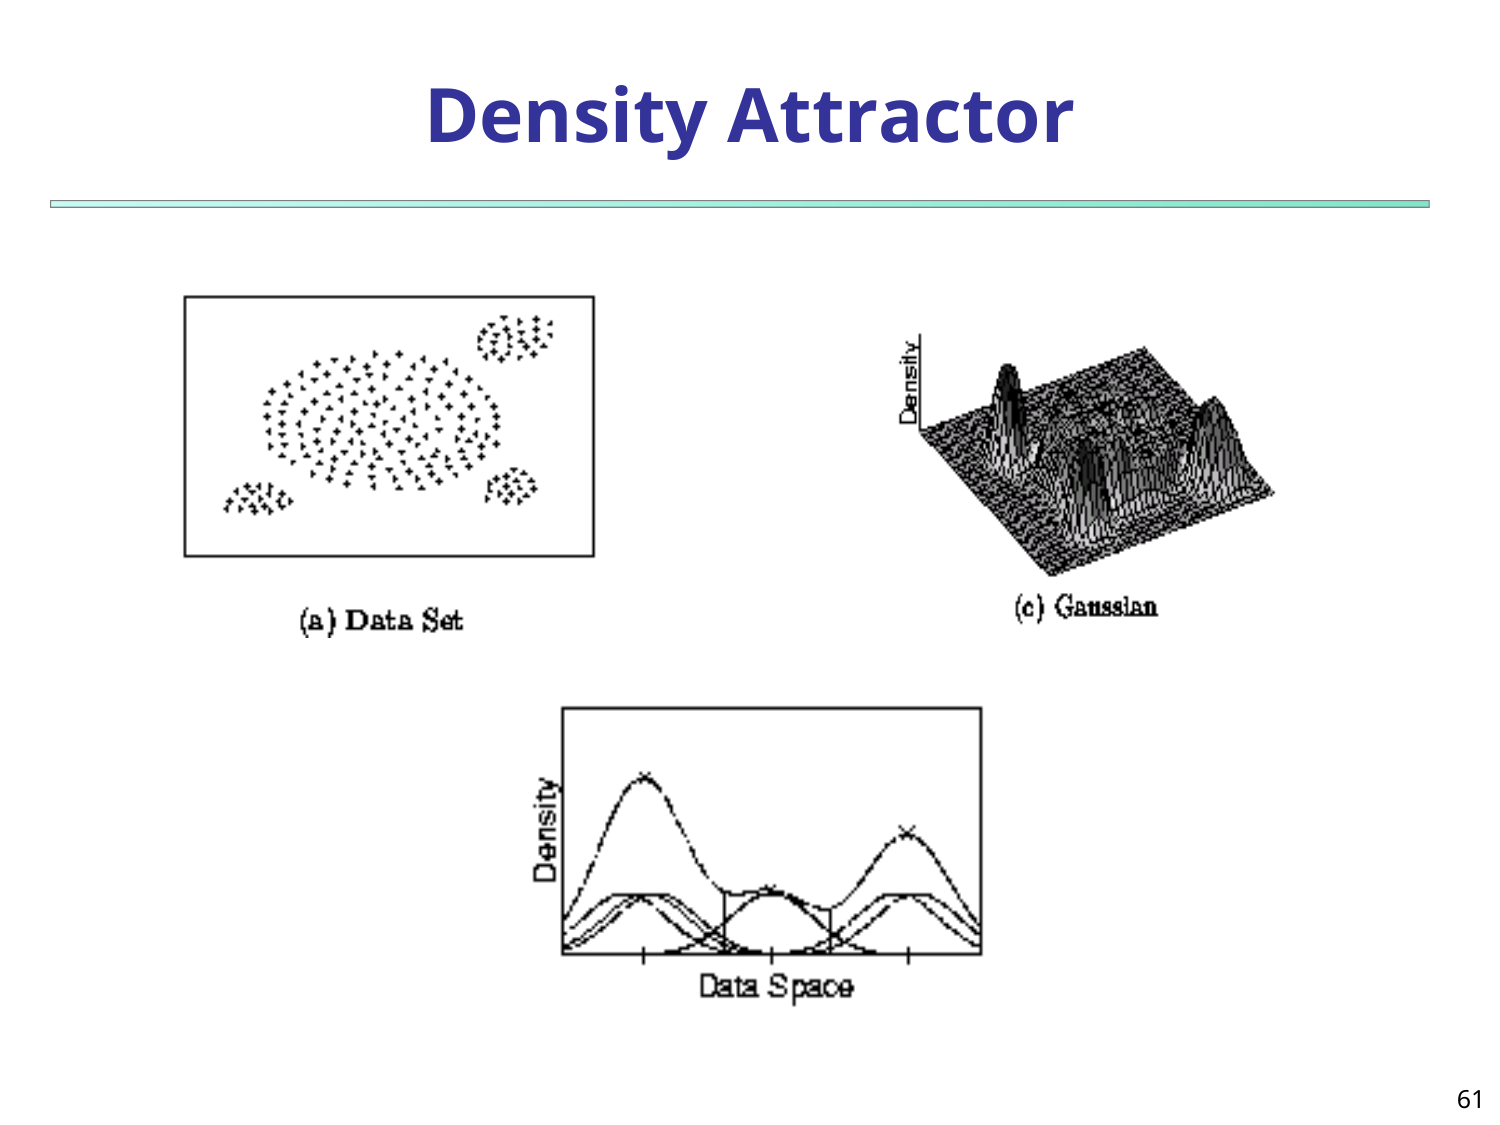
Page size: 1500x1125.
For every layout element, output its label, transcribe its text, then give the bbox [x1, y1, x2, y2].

picture [887, 262, 1299, 627]
text_box 18 [1187, 1062, 1500, 1125]
title Density Attractor [0, 59, 1500, 166]
picture [512, 687, 1025, 1013]
picture [162, 274, 613, 638]
